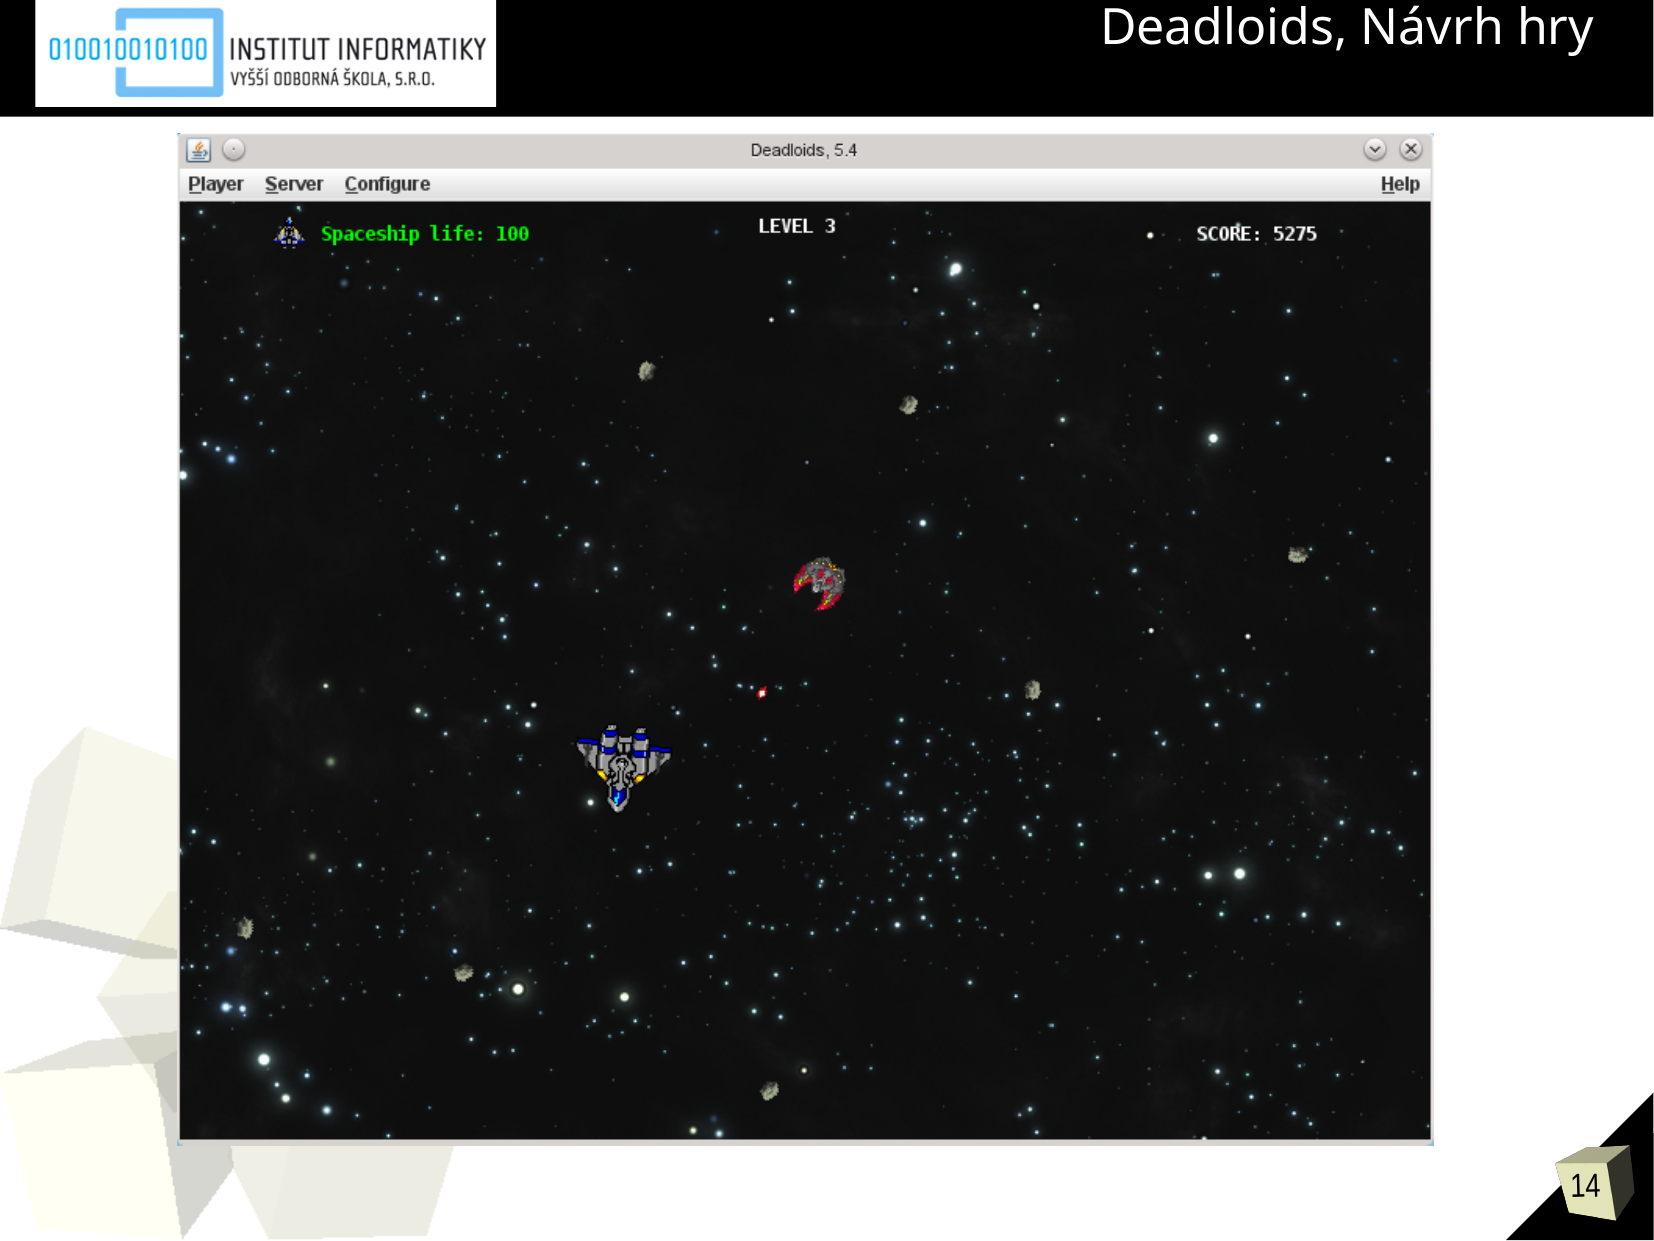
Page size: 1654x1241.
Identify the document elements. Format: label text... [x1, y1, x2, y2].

title Deadloids, Návrh hry [118, 0, 1595, 130]
picture [0, 133, 1434, 1241]
